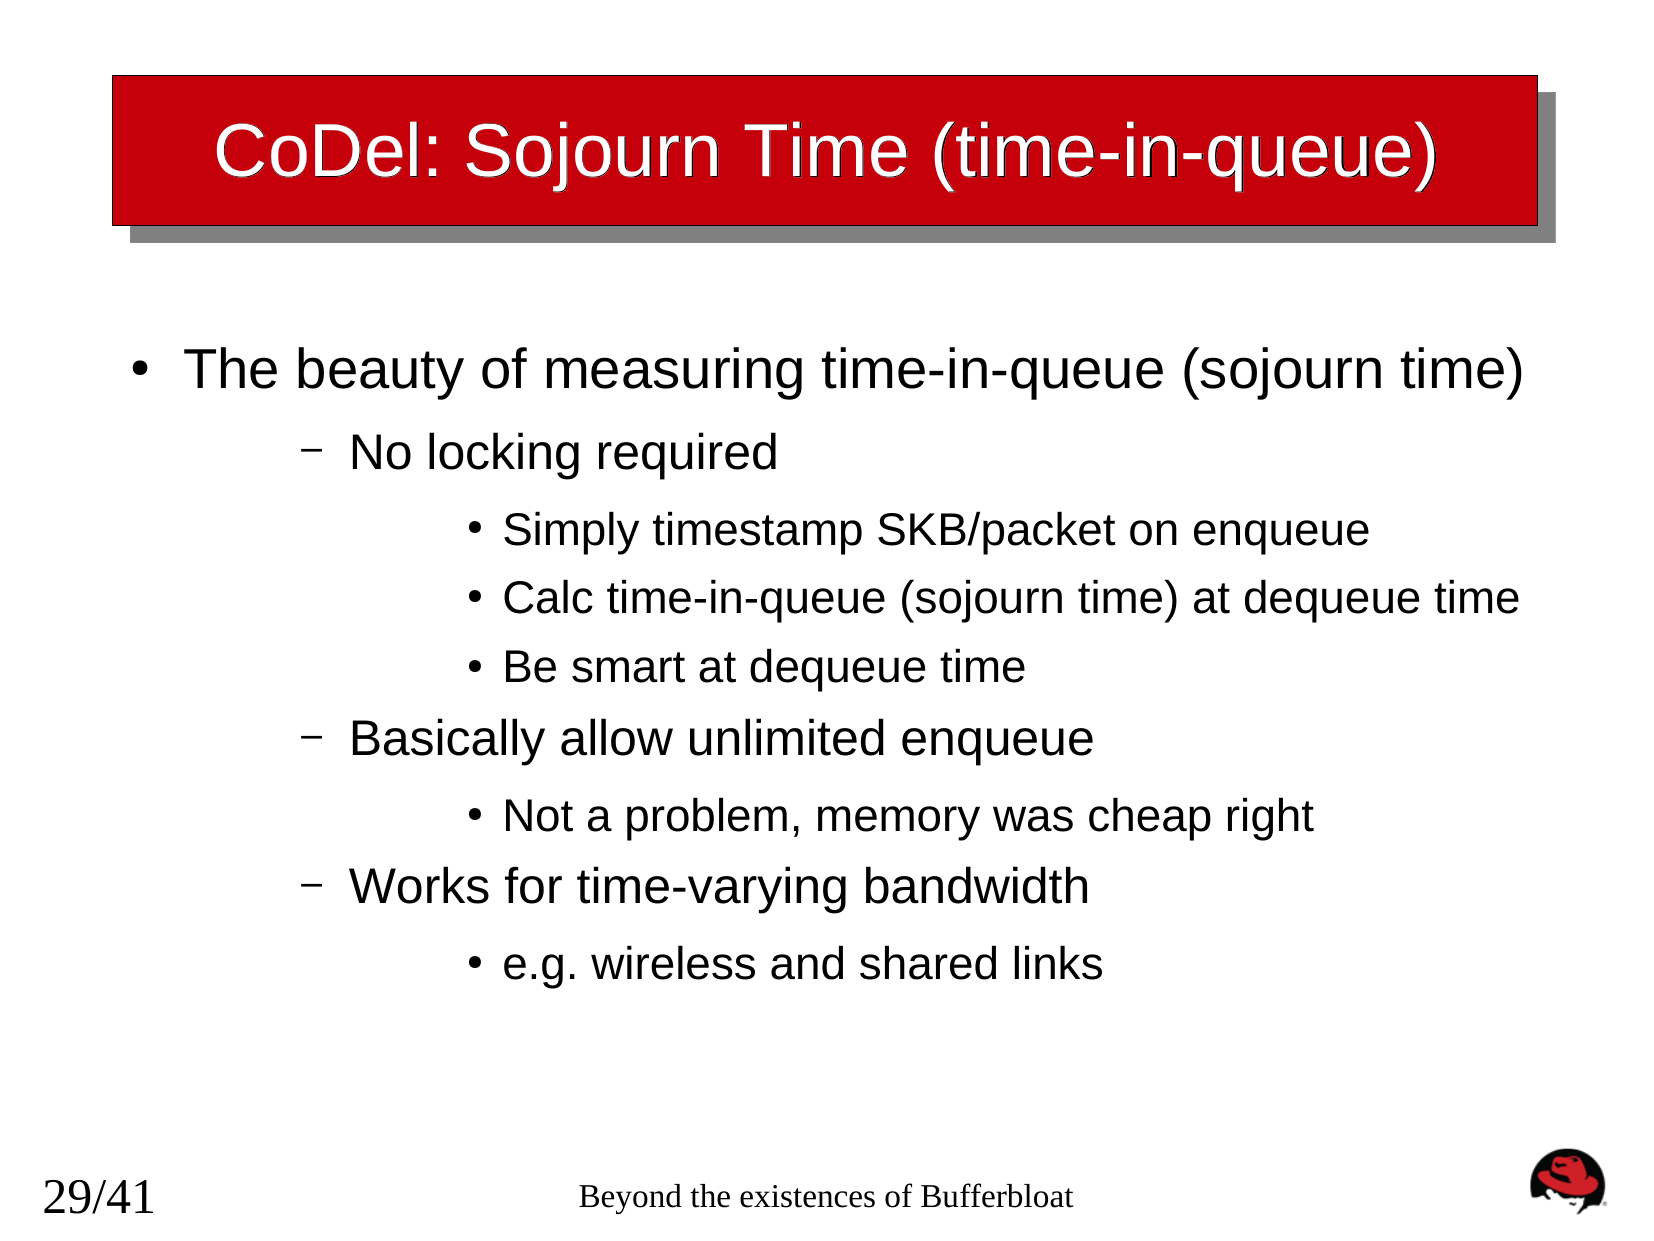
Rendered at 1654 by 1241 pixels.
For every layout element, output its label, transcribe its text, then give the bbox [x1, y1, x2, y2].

list The beauty of measuring time-in-queue (sojourn time) No locking required Simply timestamp SKB/packet on enqueue Calc time-in-queue (sojourn time) at dequeue time Be smart at dequeue time Basically allow unlimited enqueue Not a problem, memory was cheap right Works for time-varying bandwidth e.g. wireless and shared links [112, 337, 1538, 1126]
picture [1529, 1146, 1613, 1224]
title CoDel: Sojourn Time (time-in-queue) [116, 75, 1538, 226]
